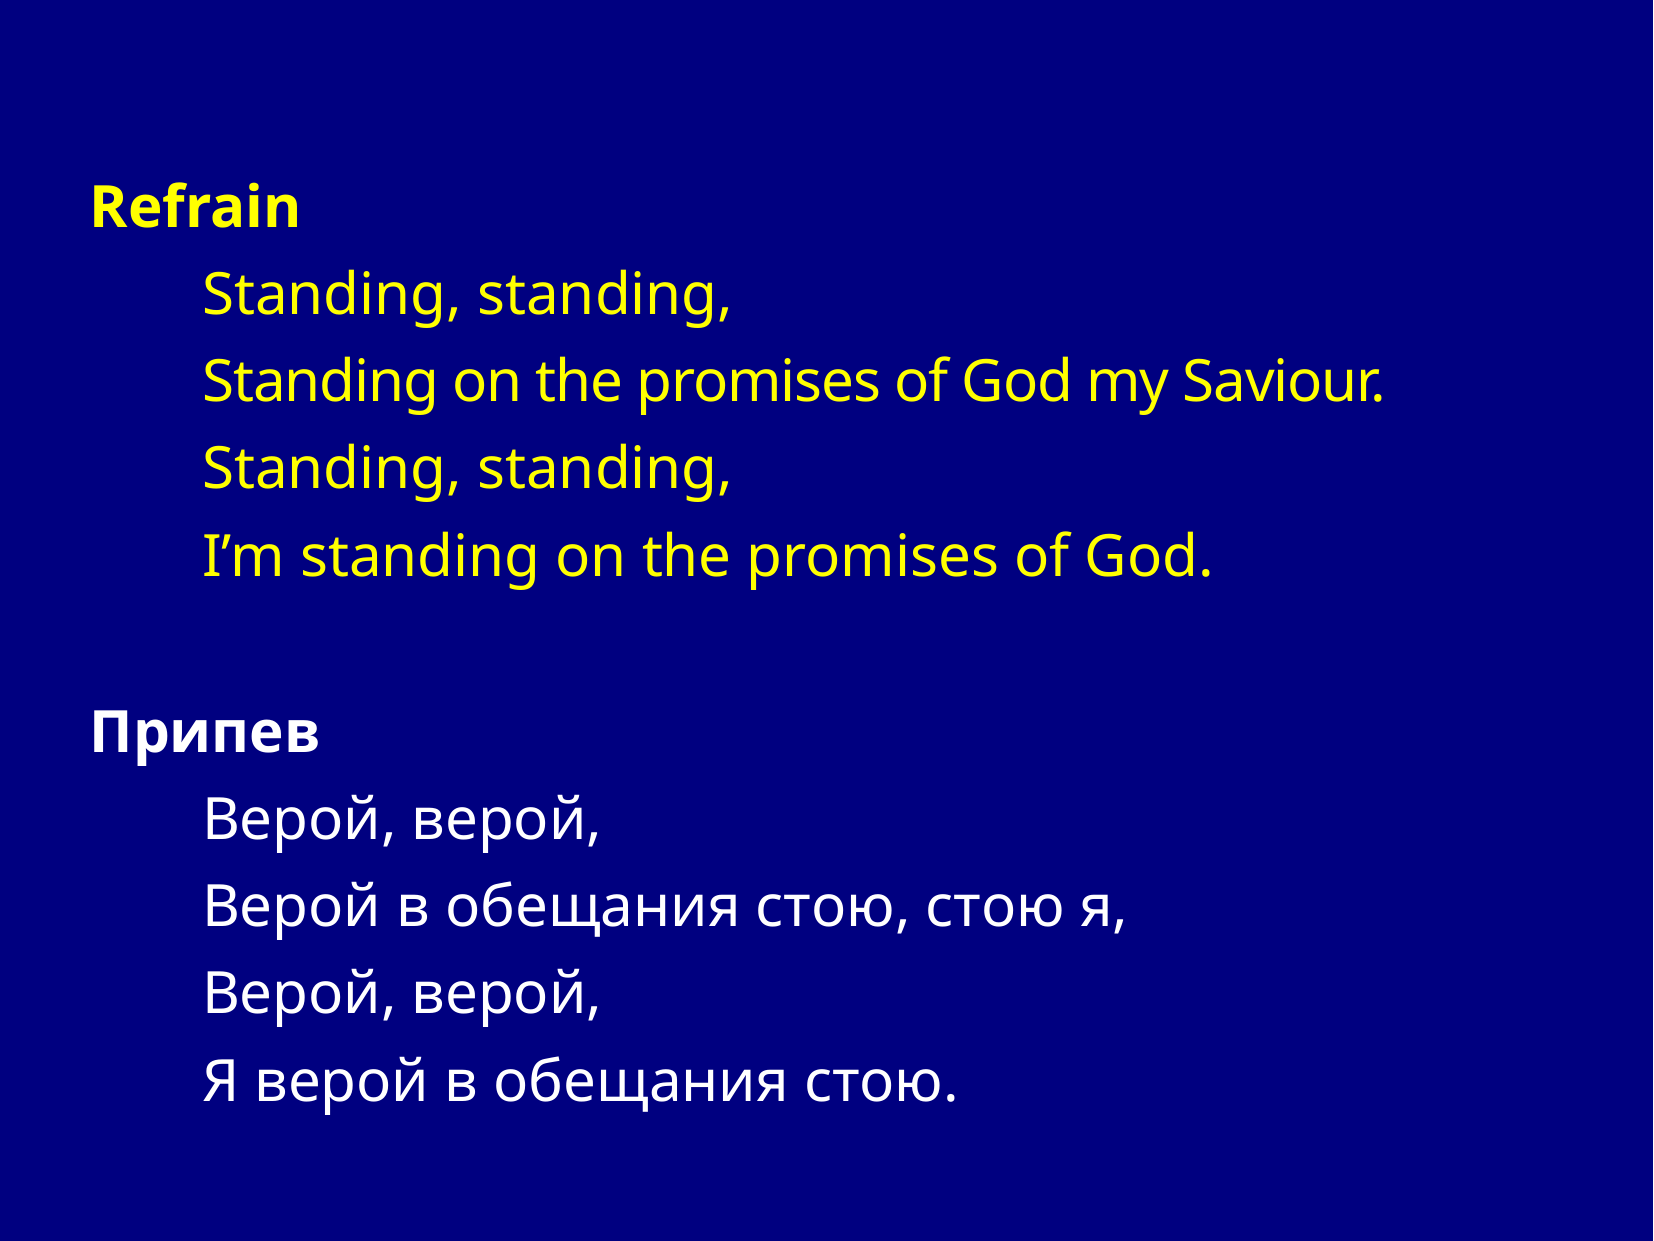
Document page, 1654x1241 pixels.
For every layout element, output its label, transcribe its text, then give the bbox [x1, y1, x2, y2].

text_box Refrain Standing, standing, Standing on the promises of God my Saviour. Standing, standing, I’m standing on the promises of God. [75, 150, 1576, 638]
text_box Припев Верой, верой, Верой в обещания стою, стою я, Верой, верой, Я верой в обещания стою. [75, 675, 1576, 1163]
